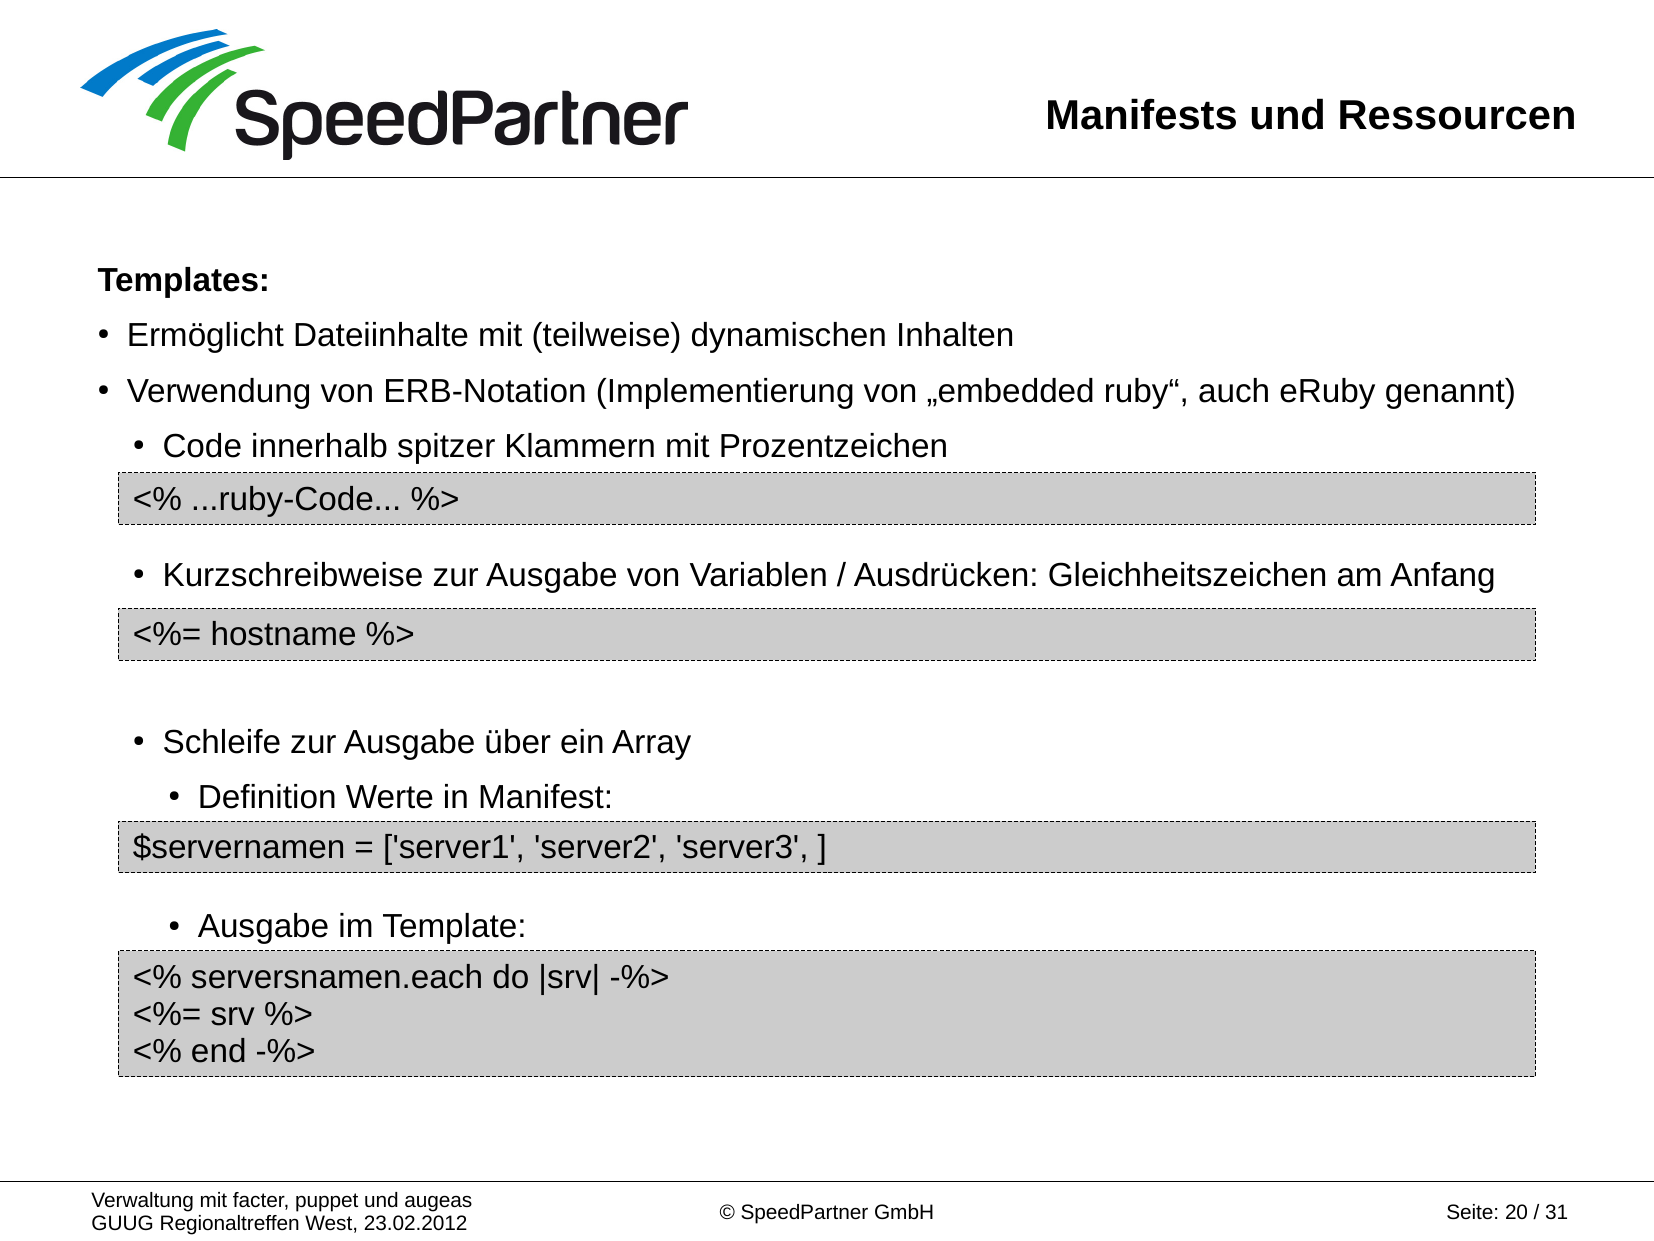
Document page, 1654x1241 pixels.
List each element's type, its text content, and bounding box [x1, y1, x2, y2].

text_box <% ...ruby-Code... %> [118, 472, 1536, 525]
text_box $servernamen = ['server1', 'server2', 'server3', ] [118, 821, 1536, 873]
picture [80, 29, 688, 160]
text_box <% serversnamen.each do |srv| -%> <%= srv %> <% end -%> [118, 950, 1536, 1077]
title Manifests und Ressourcen [590, 70, 1577, 160]
text_box <%= hostname %> [118, 608, 1536, 661]
text_box Templates: Ermöglicht Dateiinhalte mit (teilweise) dynamischen Inhalten Verwendung von ERB-Notation (Implementierung von „embedded ruby“, auch eRuby genannt) Code innerhalb spitzer Klammern mit Prozentzeichen Kurzschreibweise zur Ausgabe von Variablen / Ausdrücken: Gleichheitszeichen am Anfang Schleife zur Ausgabe über ein Array Definition Werte in Manifest: Ausgabe im Template: [82, 253, 1565, 1177]
